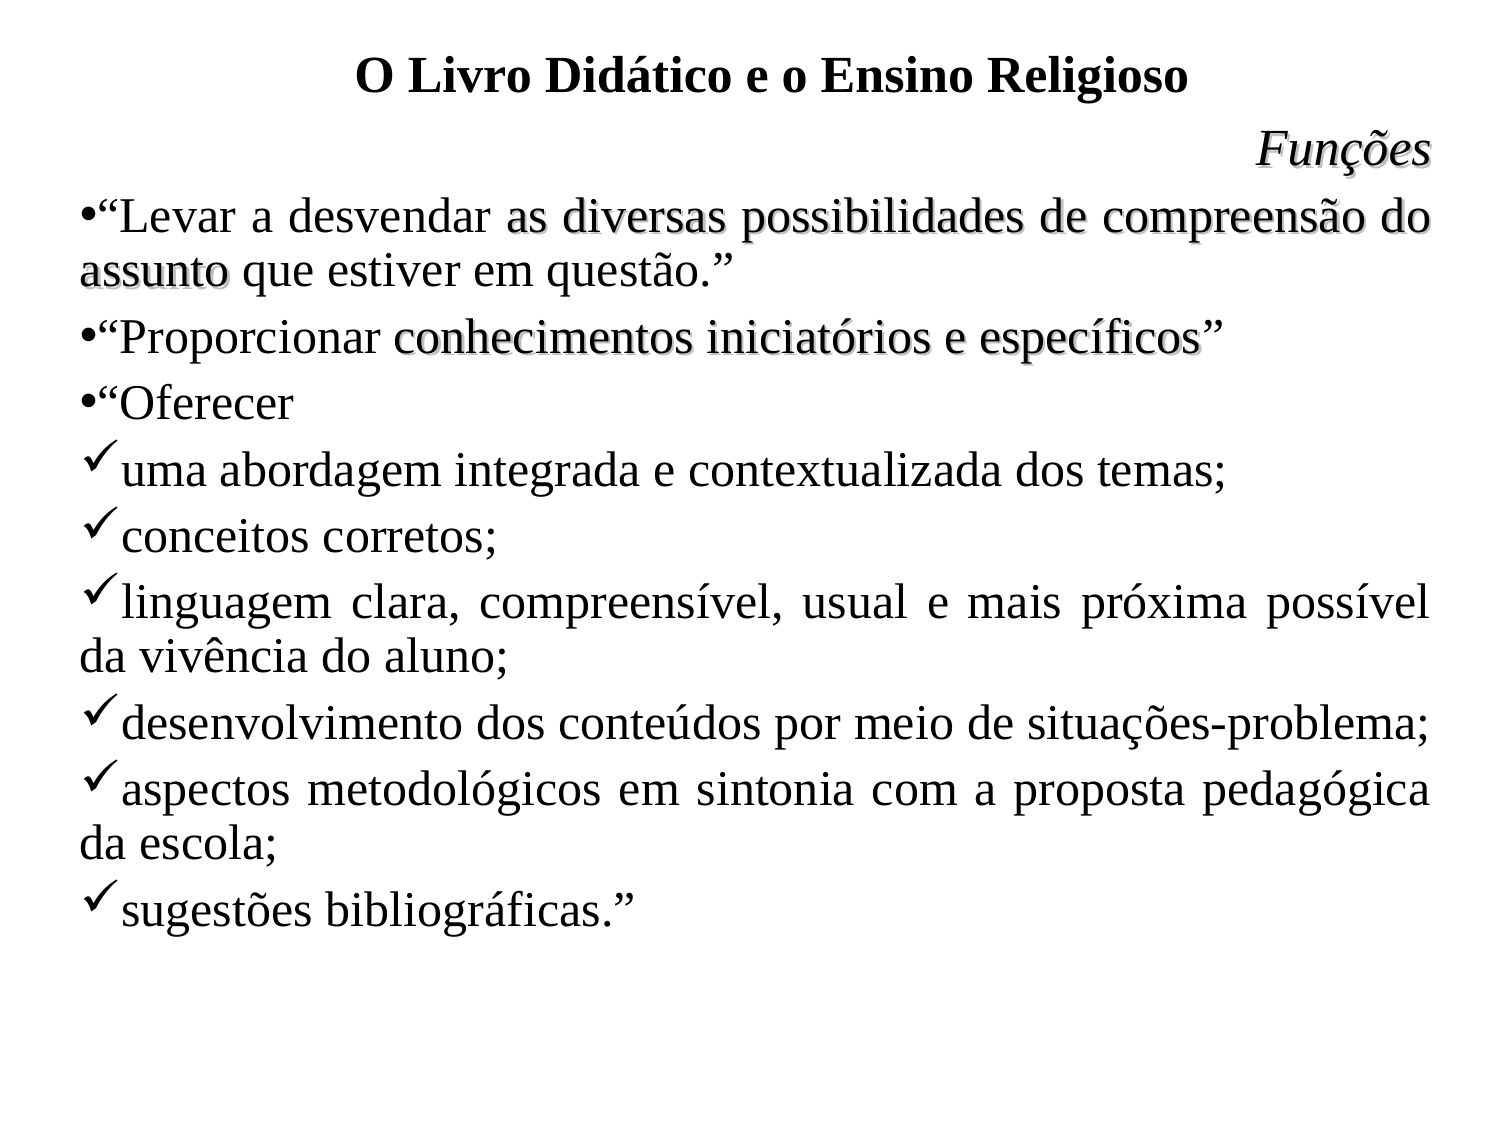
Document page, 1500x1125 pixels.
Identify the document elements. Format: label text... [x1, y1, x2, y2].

title O Livro Didático e o Ensino Religioso [112, 31, 1432, 112]
list Funções “Levar a desvendar as diversas possibilidades de compreensão do assunto que estiver em questão.” “Proporcionar conhecimentos iniciatórios e específicos” “Oferecer uma abordagem integrada e contextualizada dos temas; conceitos corretos; linguagem clara, compreensível, usual e mais próxima possível da vivência do aluno; desenvolvimento dos conteúdos por meio de situações-problema; aspectos metodológicos em sintonia com a proposta pedagógica da escola; sugestões bibliográficas.” [64, 113, 1447, 1059]
